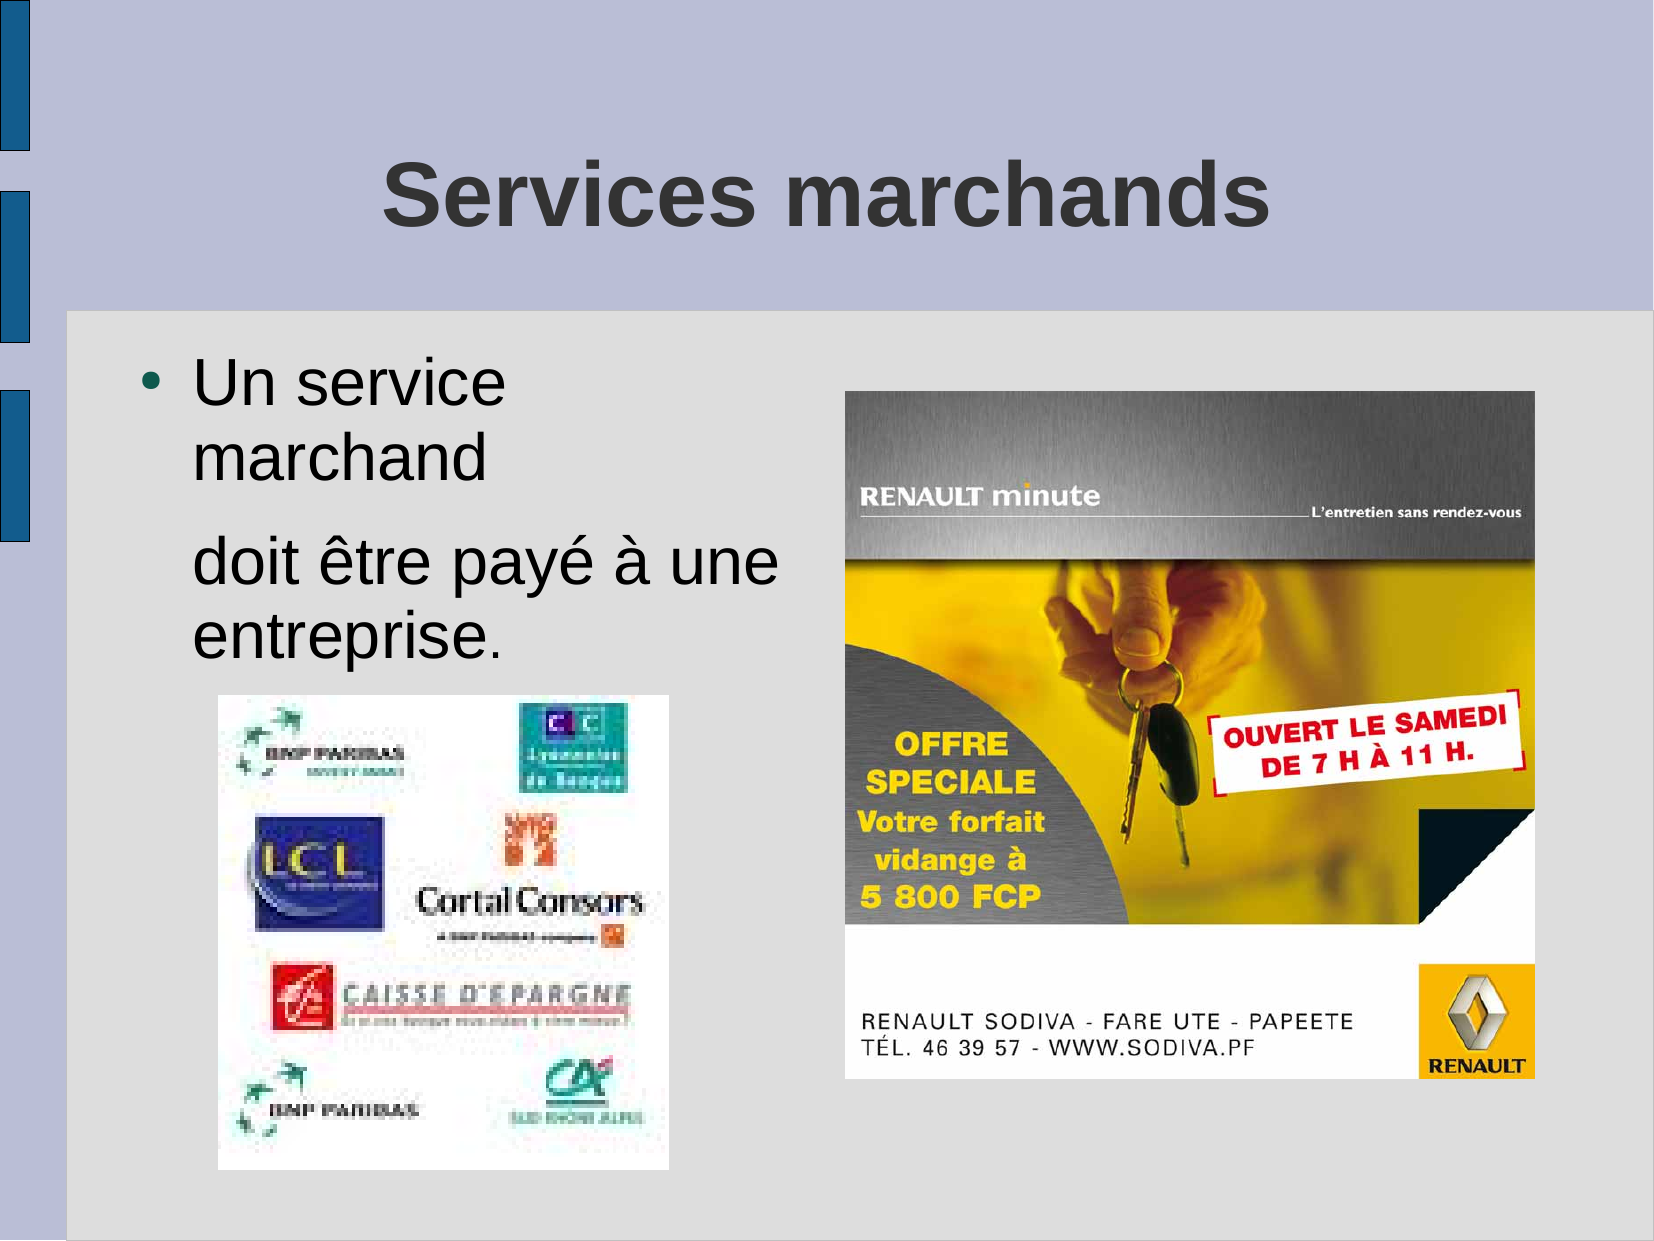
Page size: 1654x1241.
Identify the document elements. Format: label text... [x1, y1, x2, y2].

list Un service marchand doit être payé à une entreprise. [121, 344, 811, 1127]
title Services marchands [121, 91, 1534, 299]
picture [845, 391, 1535, 1079]
picture [218, 695, 669, 1170]
